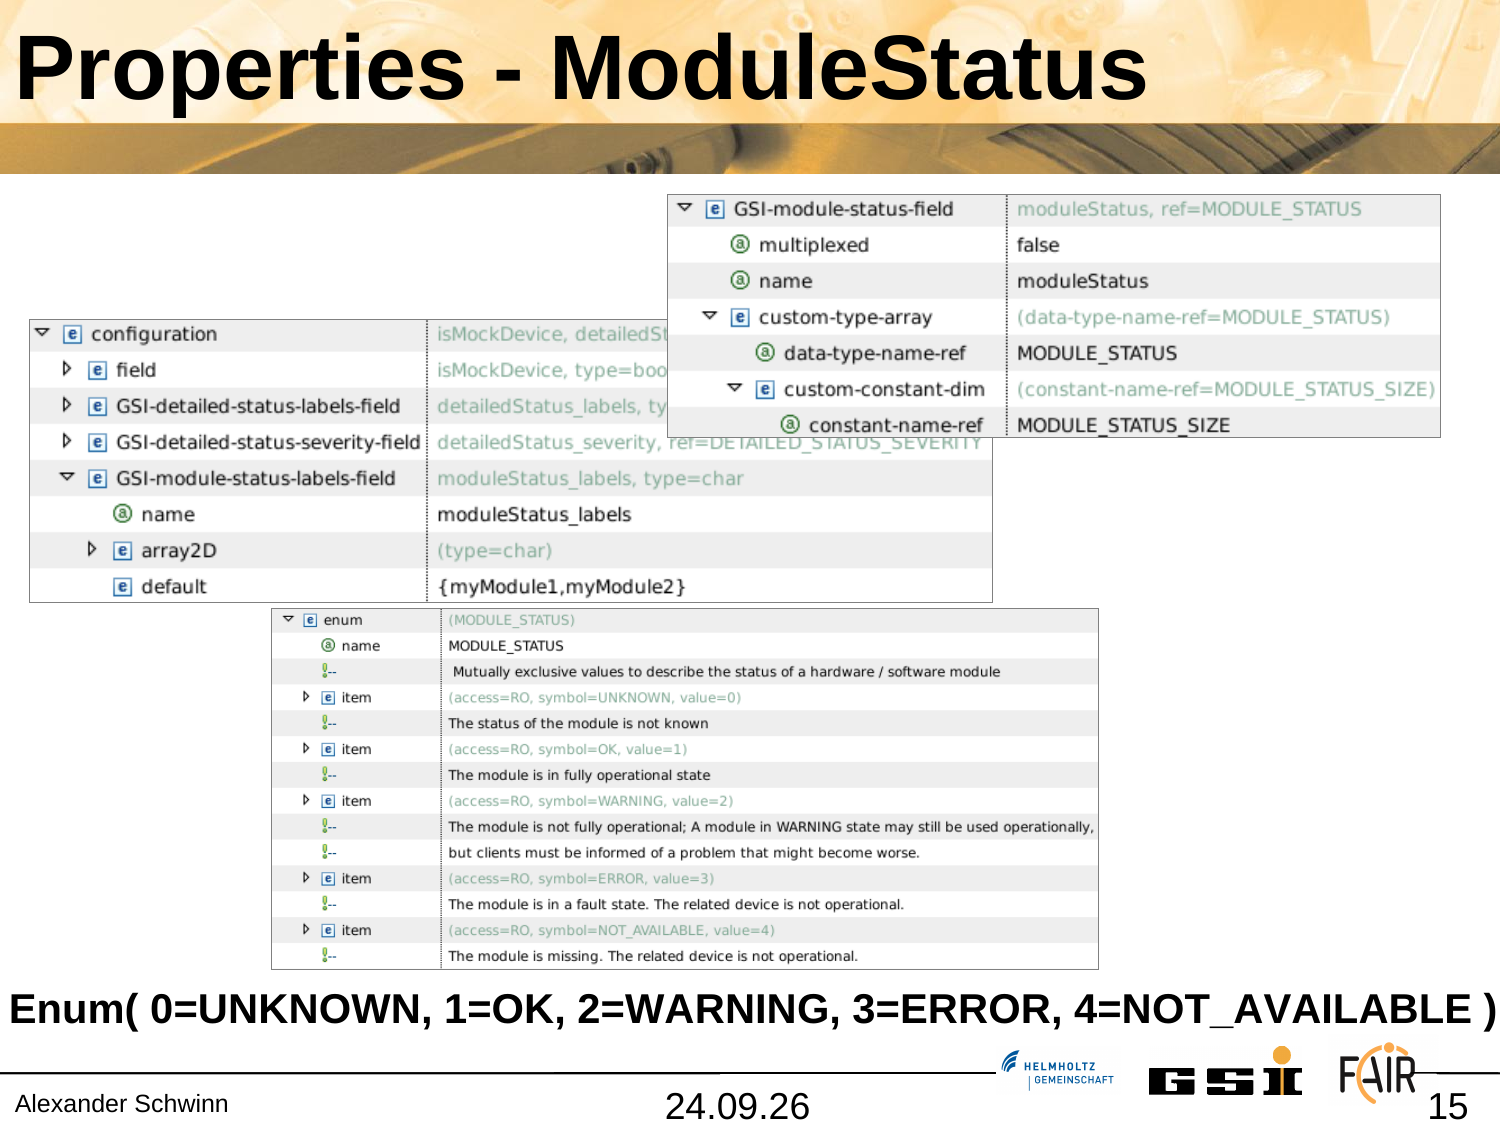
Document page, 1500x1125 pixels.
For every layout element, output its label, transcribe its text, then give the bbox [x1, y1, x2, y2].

picture [1328, 1040, 1439, 1106]
picture [0, 126, 1500, 175]
picture [29, 194, 1441, 603]
text_box Enum( 0=UNKNOWN, 1=OK, 2=WARNING, 3=ERROR, 4=NOT_AVAILABLE ) [0, 974, 1500, 1040]
picture [271, 608, 1099, 970]
title Properties - ModuleStatus [0, 0, 1500, 126]
picture [996, 1046, 1121, 1095]
picture [1149, 1046, 1302, 1095]
